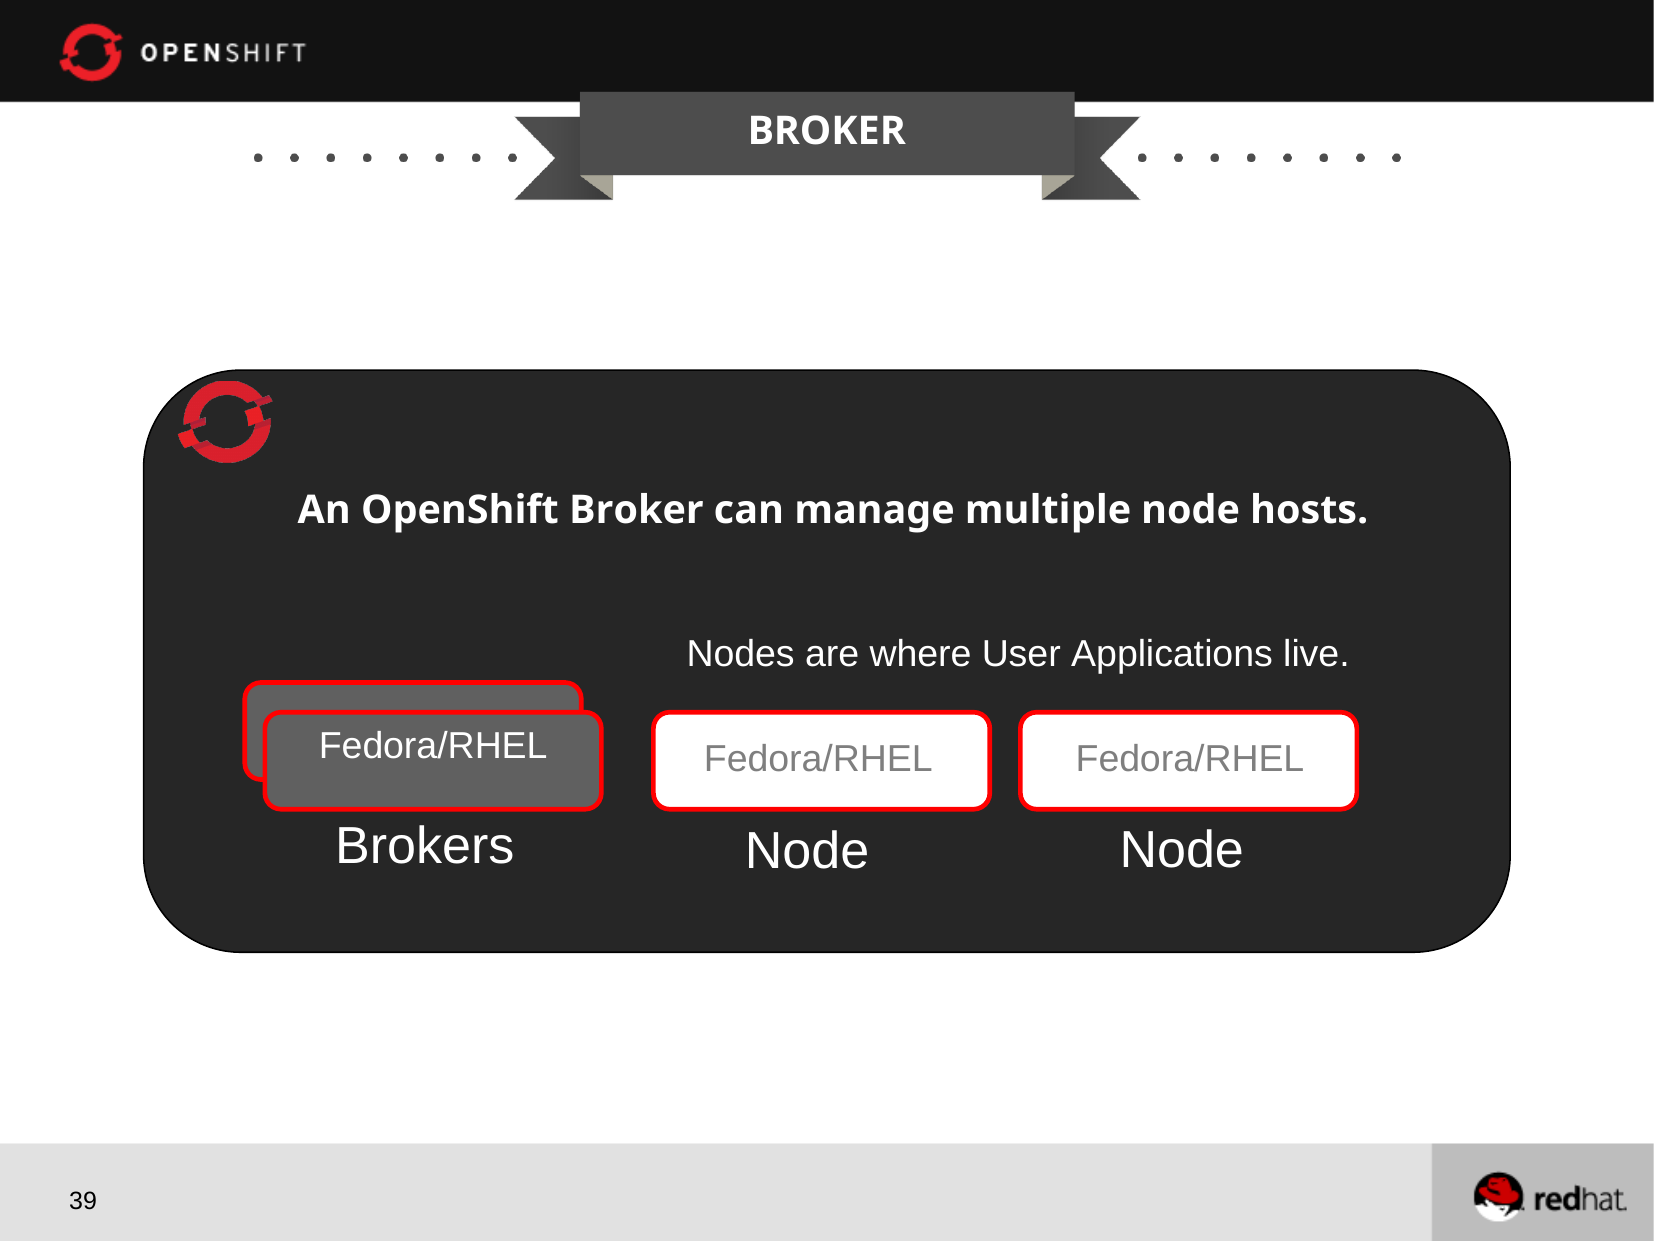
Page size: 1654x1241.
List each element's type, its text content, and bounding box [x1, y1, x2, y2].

text_box Fedora/RHEL [1021, 730, 1359, 788]
text_box Fedora/RHEL [264, 718, 602, 775]
text_box [143, 370, 1511, 953]
text_box Node [1104, 813, 1259, 887]
text_box Node [730, 814, 885, 888]
text_box Fedora/RHEL [650, 730, 987, 788]
text_box An OpenShift Broker can manage multiple node hosts. [177, 480, 1511, 541]
text_box BROKER [581, 101, 1073, 163]
text_box Nodes are where User Applications live. [670, 624, 1374, 684]
picture [0, 0, 1654, 1241]
text_box Brokers [320, 809, 530, 883]
